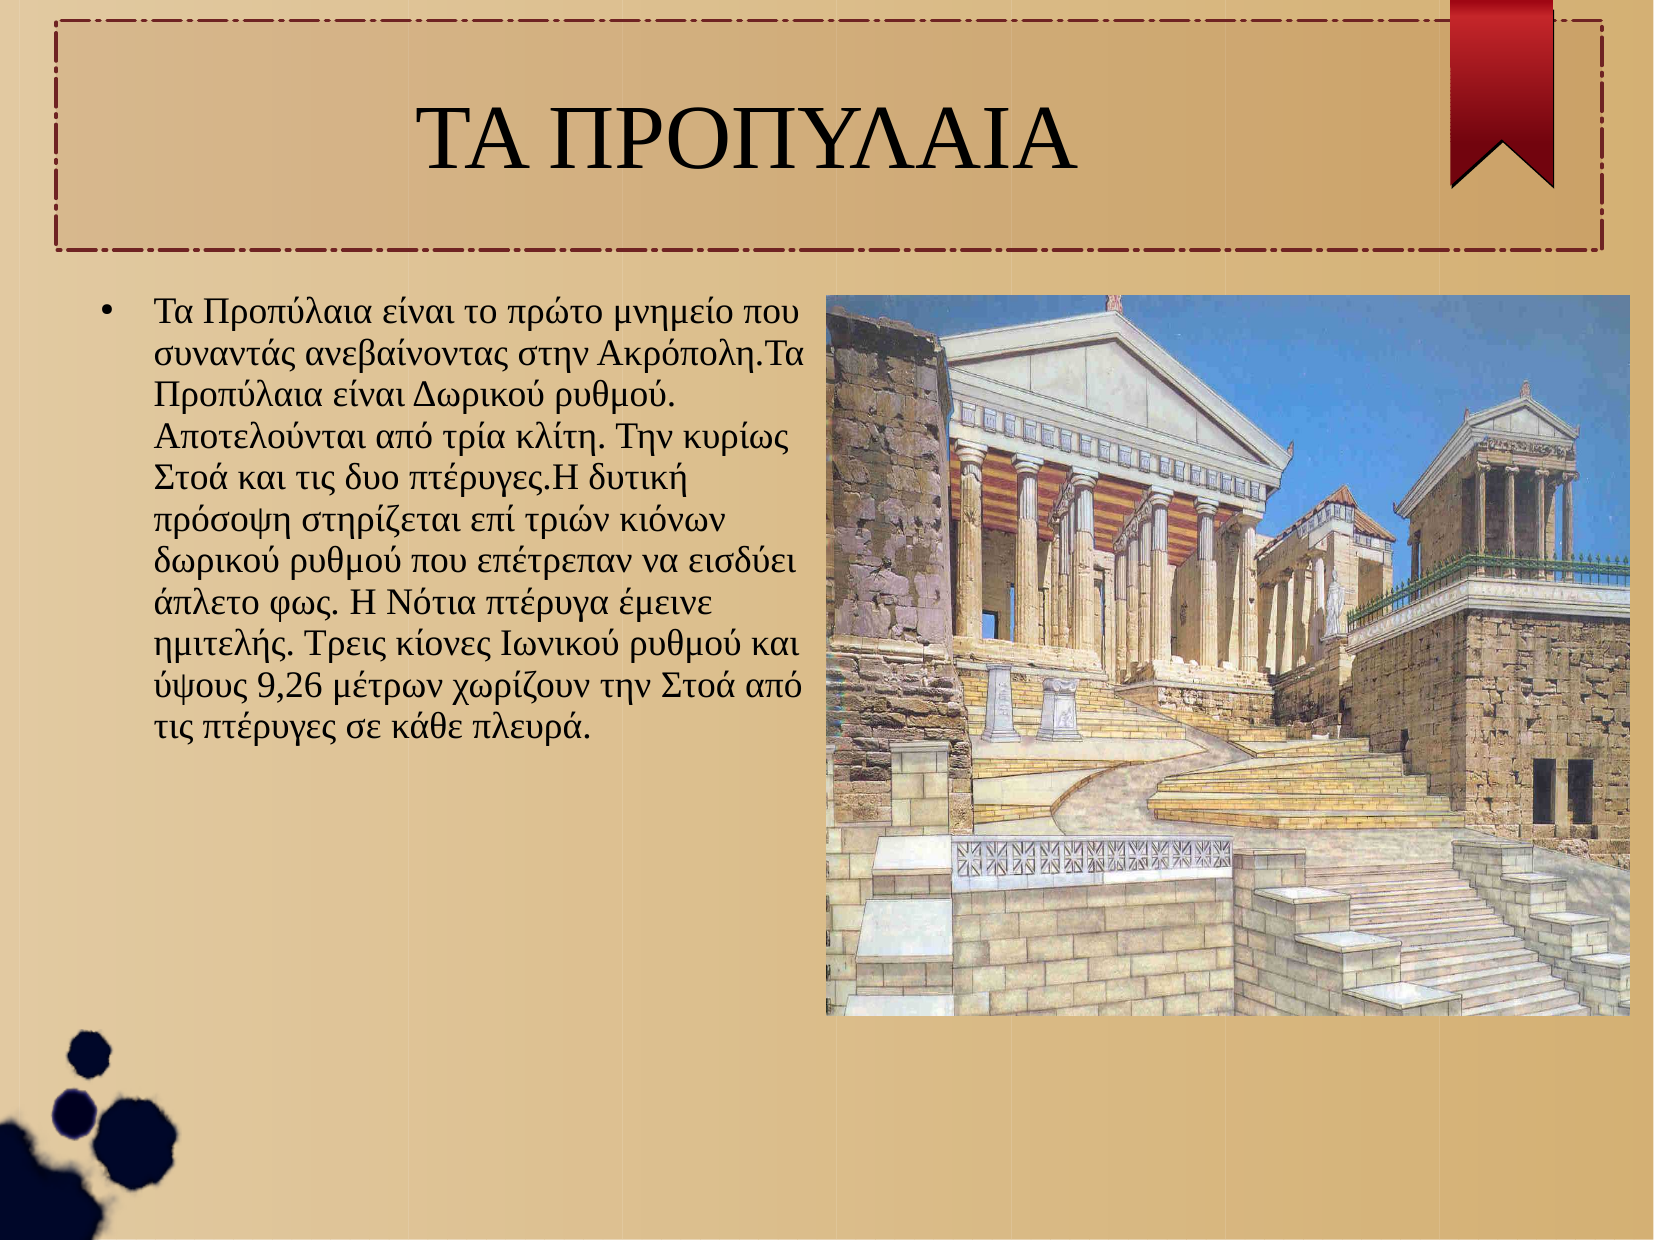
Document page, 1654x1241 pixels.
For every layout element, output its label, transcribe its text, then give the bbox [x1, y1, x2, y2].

list Τα Προπύλαια είναι το πρώτο μνημείο που συναντάς ανεβαίνοντας στην Ακρόπολη.Τα Προπύλαια είναι Δωρικού ρυθμού. Αποτελούνται από τρία κλίτη. Την κυρίως Στοά και τις δυο πτέρυγες.Η δυτική πρόσοψη στηρίζεται επί τριών κιόνων δωρικού ρυθμού που επέτρεπαν να εισδύει άπλετο φως. Η Νότια πτέρυγα έμεινε ημιτελής. Τρεις κίονες Ιωνικού ρυθμού και ύψους 9,26 μέτρων χωρίζουν την Στοά από τις πτέρυγες σε κάθε πλευρά. [82, 290, 809, 1010]
picture [826, 295, 1630, 1016]
title ΤΑ ΠΡΟΠΥΛΑΙΑ [82, 47, 1412, 229]
